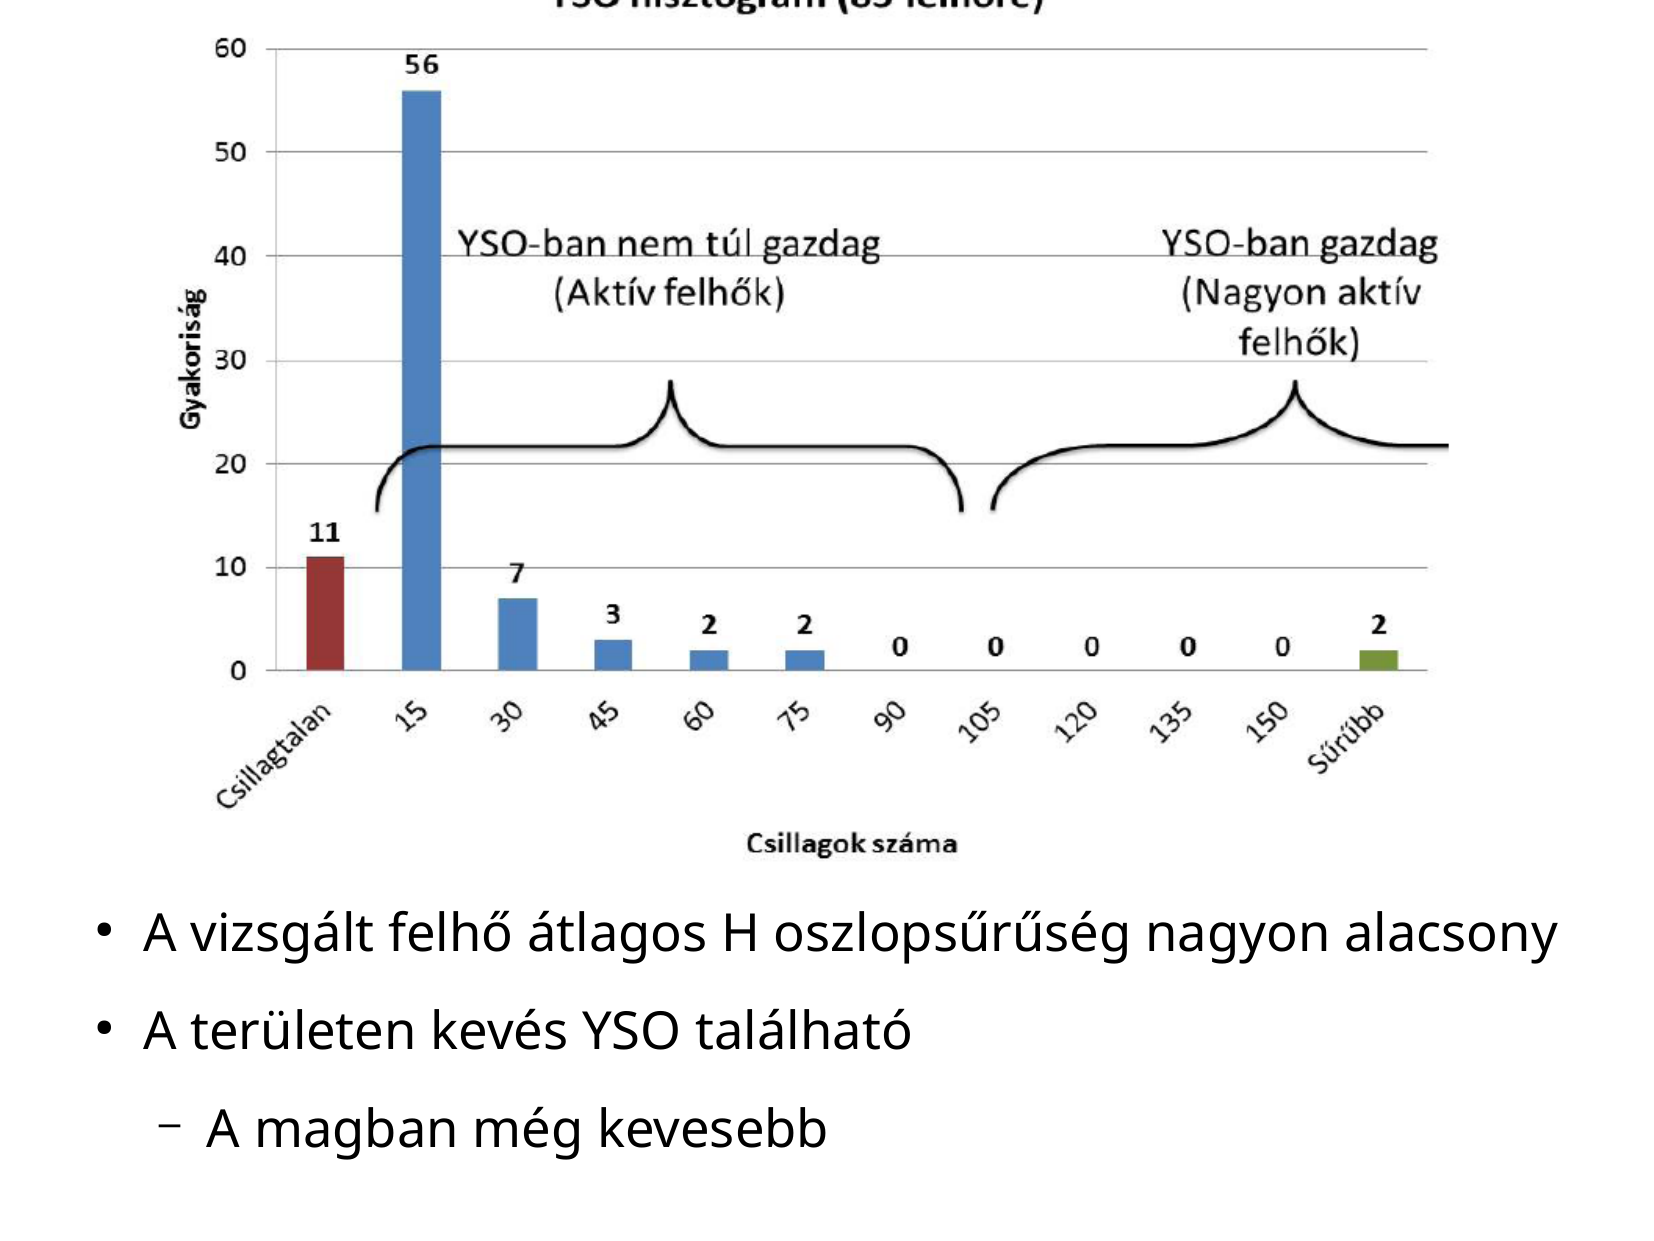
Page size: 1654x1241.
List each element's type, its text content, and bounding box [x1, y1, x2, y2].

list A vizsgált felhő átlagos H oszlopsűrűség nagyon alacsony A területen kevés YSO található A magban még kevesebb [79, 895, 1568, 1214]
picture [141, 0, 1460, 863]
